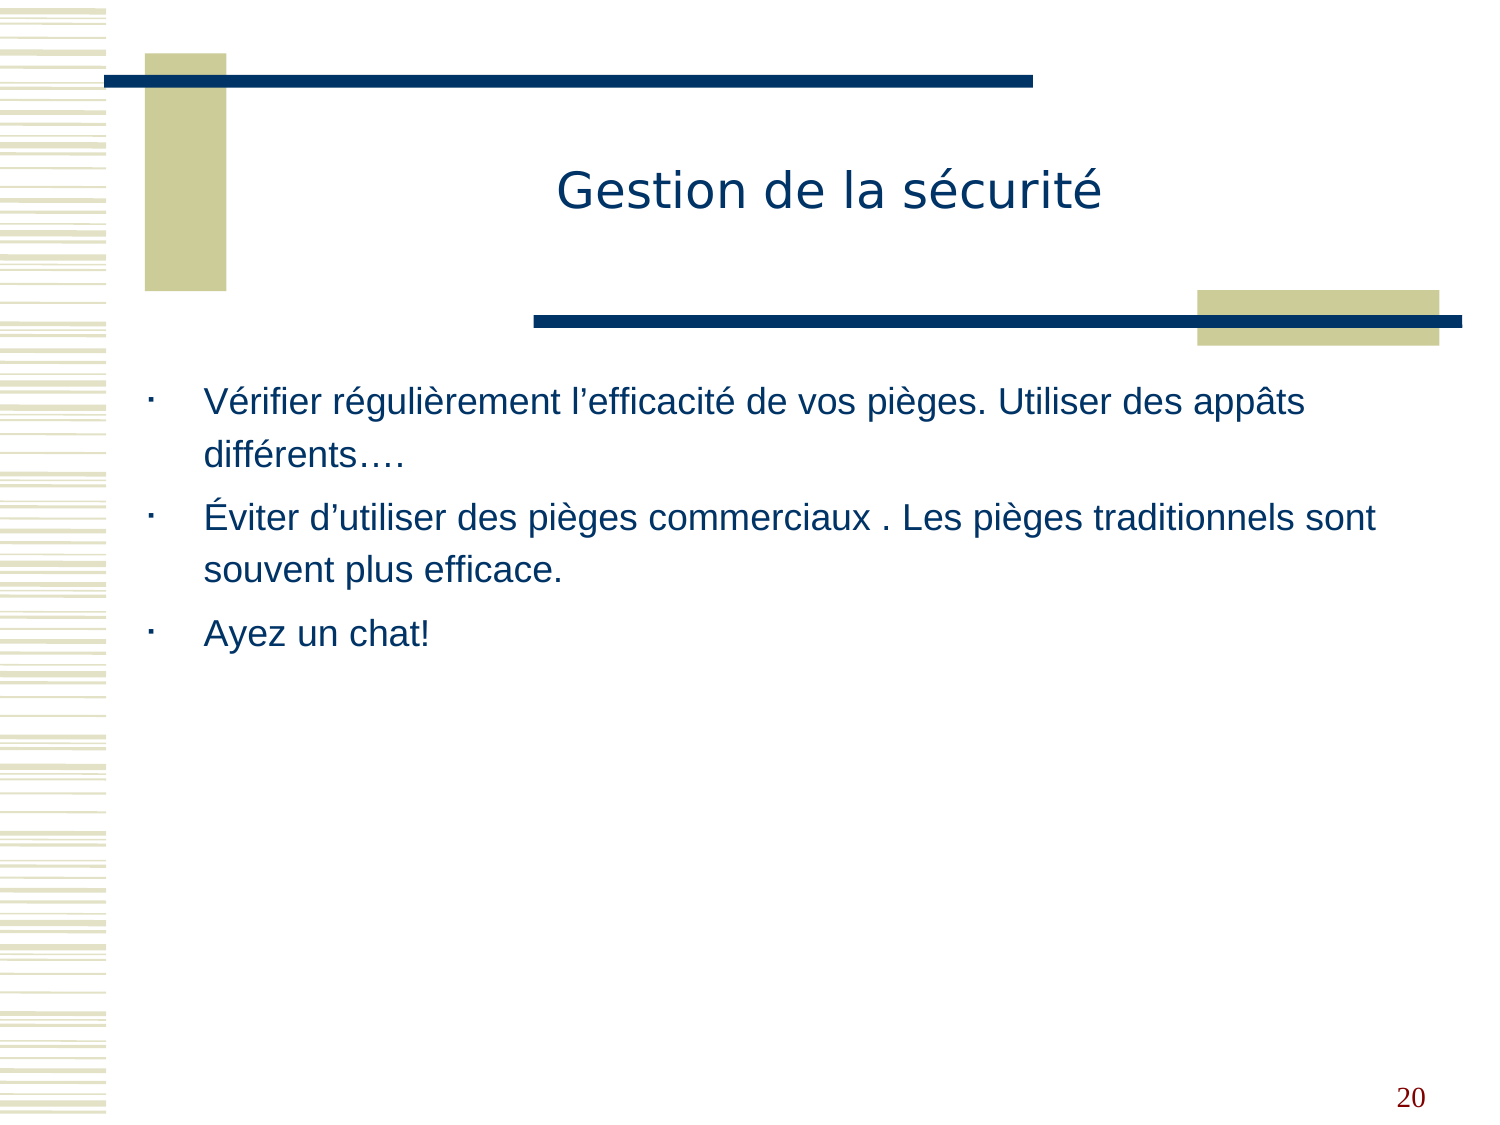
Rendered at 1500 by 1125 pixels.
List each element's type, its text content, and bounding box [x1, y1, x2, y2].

title Gestion de la sécurité [225, 99, 1436, 288]
list Vérifier régulièrement l’efficacité de vos pièges. Utiliser des appâts différents…. Éviter d’utiliser des pièges commerciaux . Les pièges traditionnels sont souvent plus efficace. Ayez un chat! [132, 363, 1439, 1000]
